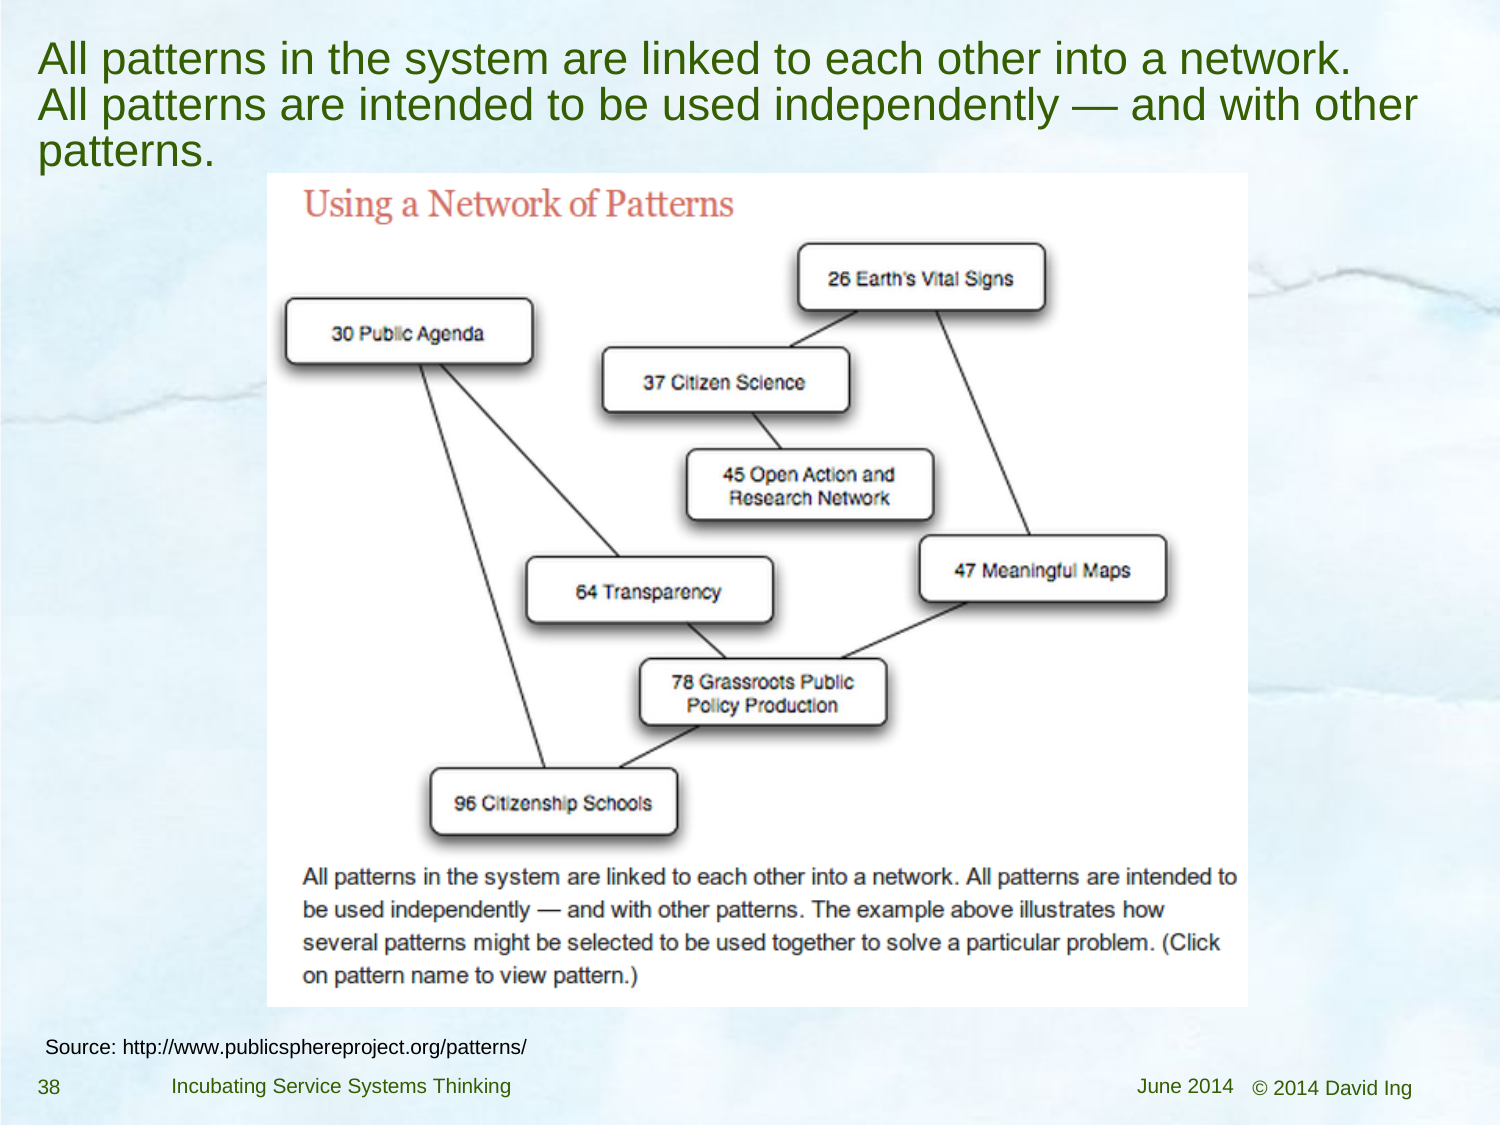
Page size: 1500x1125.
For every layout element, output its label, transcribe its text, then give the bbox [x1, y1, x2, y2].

picture [0, 0, 1500, 1125]
title All patterns in the system are linked to each other into a network. All patterns are intended to be used independently — and with other patterns. [37, 37, 1463, 182]
text_box Source: http://www.publicsphereproject.org/patterns/ [30, 1026, 1426, 1088]
